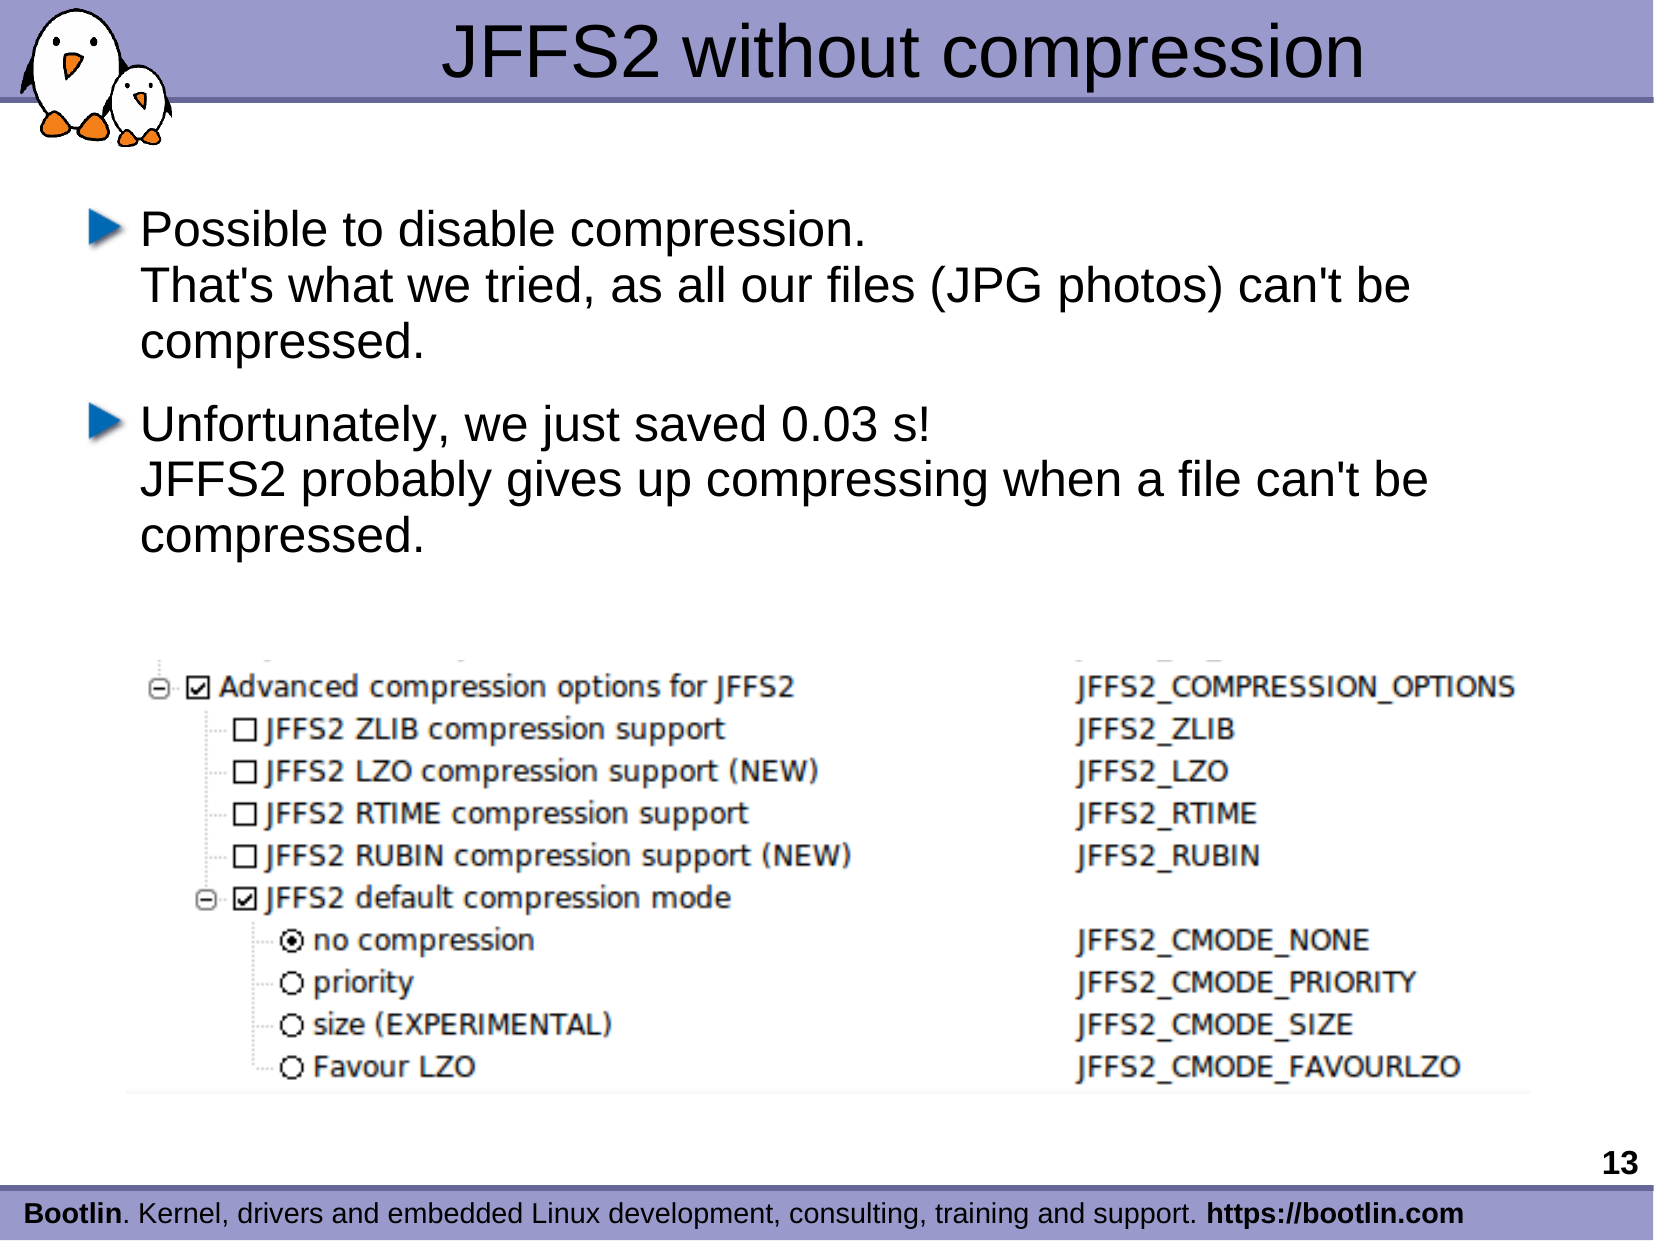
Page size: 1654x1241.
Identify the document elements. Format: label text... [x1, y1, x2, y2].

list Possible to disable compression. That's what we tried, as all our files (JPG photos) can't be compressed. Unfortunately, we just saved 0.03 s! JFFS2 probably gives up compressing when a file can't be compressed. [68, 201, 1592, 1118]
title JFFS2 without compression [178, 5, 1631, 97]
picture [126, 660, 1531, 1094]
picture [20, 8, 172, 147]
